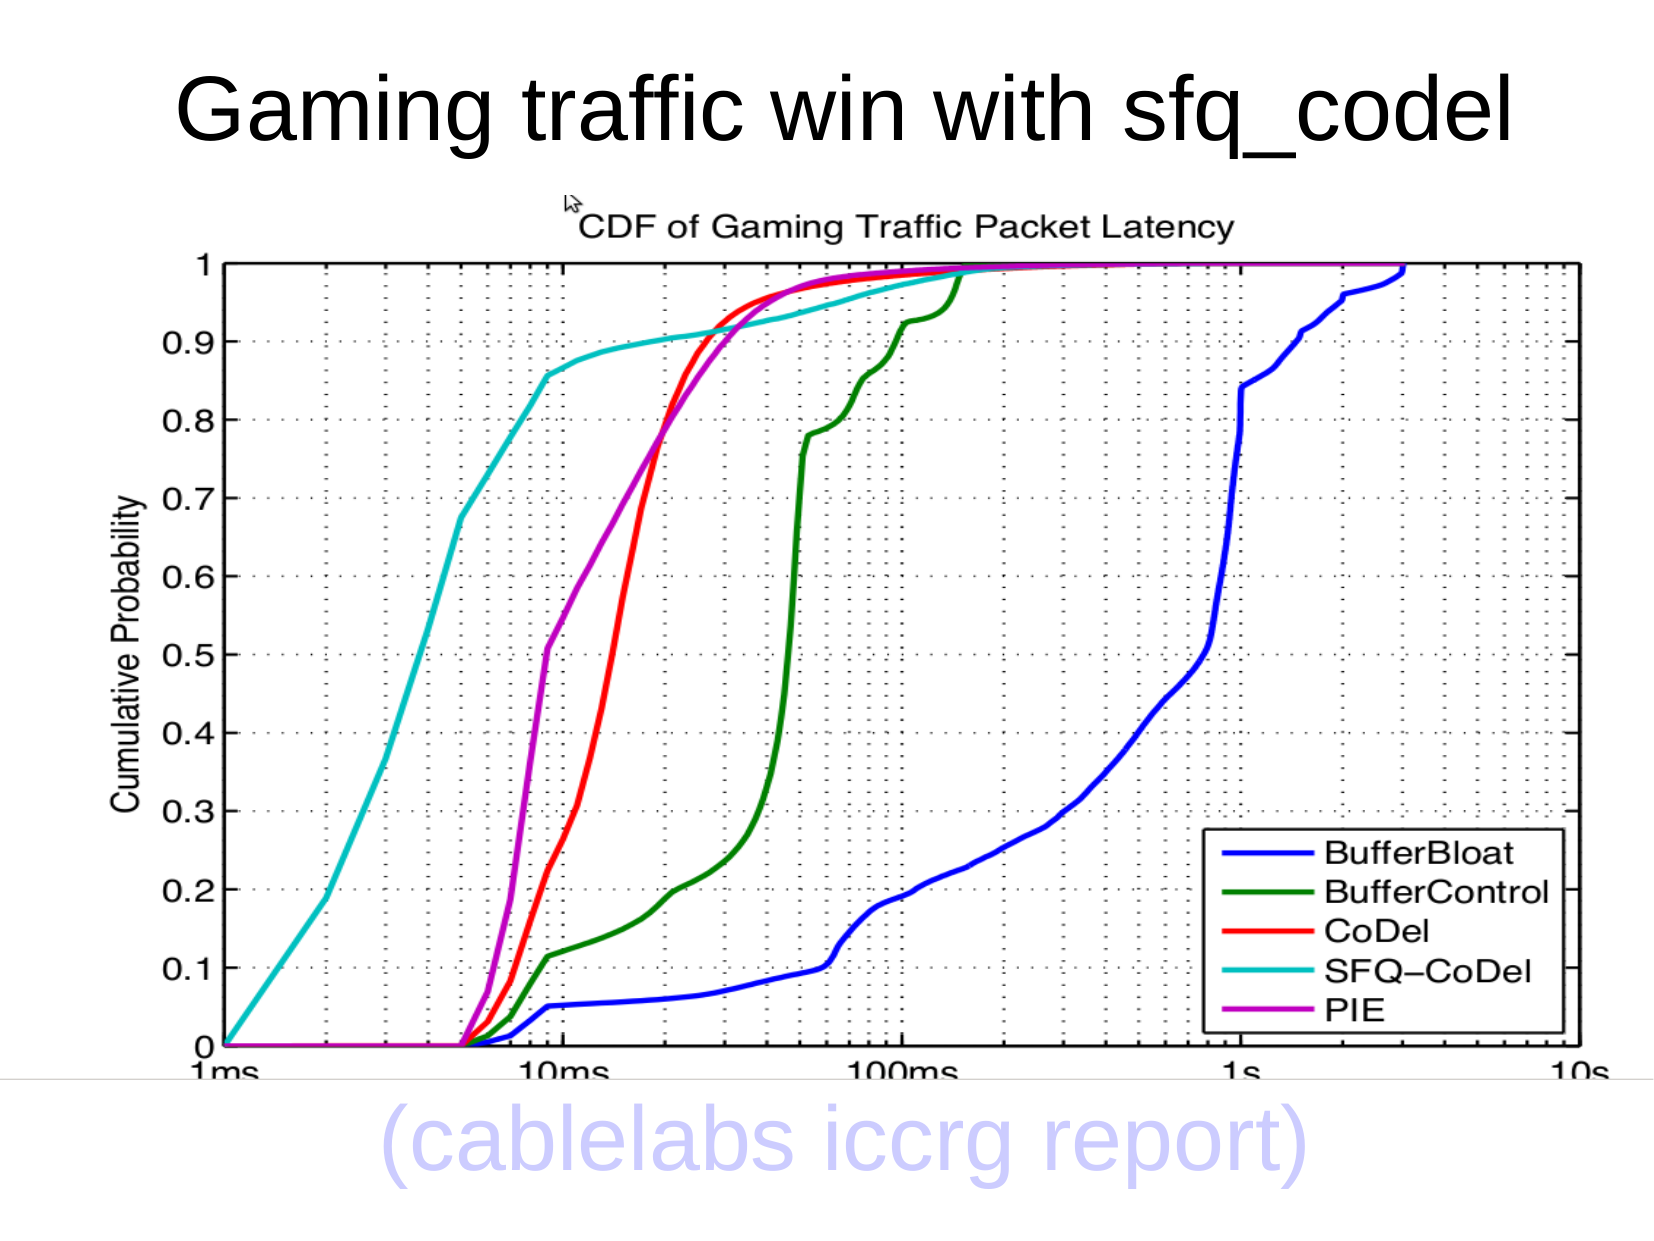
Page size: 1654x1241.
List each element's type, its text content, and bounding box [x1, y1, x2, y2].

text_box Gaming traffic win with sfq_codel [101, 2, 1590, 210]
title (cablelabs iccrg report) [101, 1080, 1590, 1241]
picture [0, 195, 1654, 1080]
